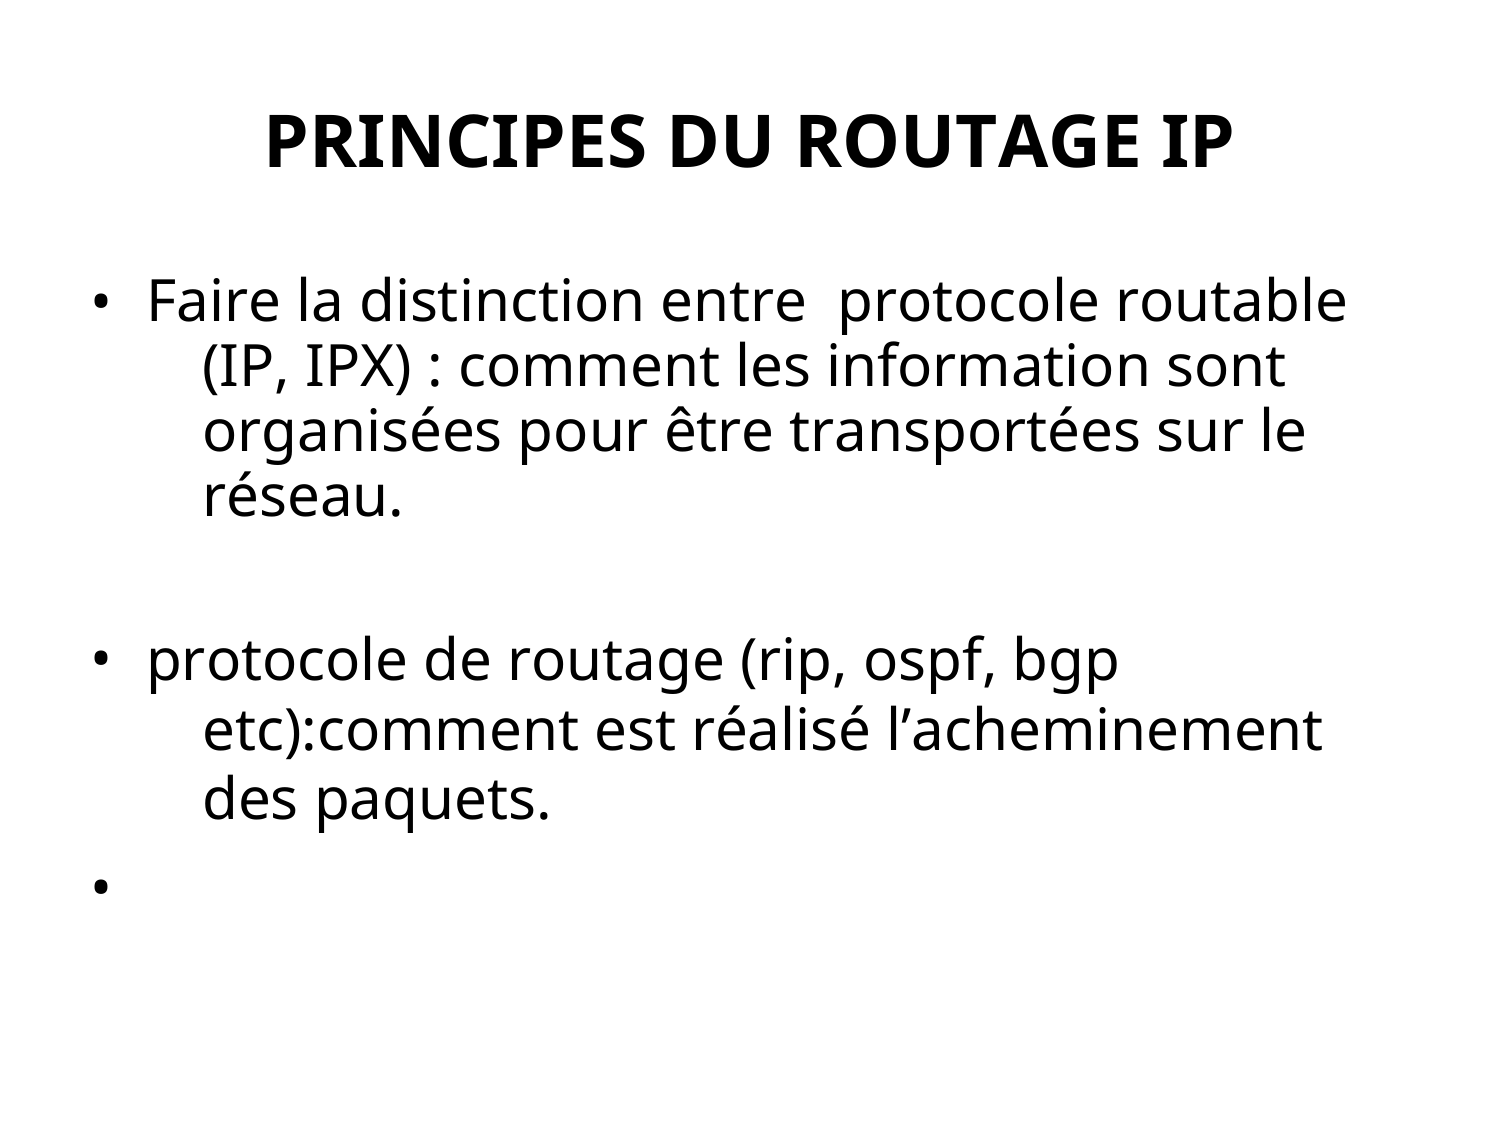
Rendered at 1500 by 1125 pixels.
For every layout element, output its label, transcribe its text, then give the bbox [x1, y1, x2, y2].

list Faire la distinction entre protocole routable (IP, IPX) : comment les information sont organisées pour être transportées sur le réseau. protocole de routage (rip, ospf, bgp etc):comment est réalisé l’acheminement des paquets. [75, 262, 1426, 1005]
title PRINCIPES DU ROUTAGE IP [75, 45, 1426, 233]
